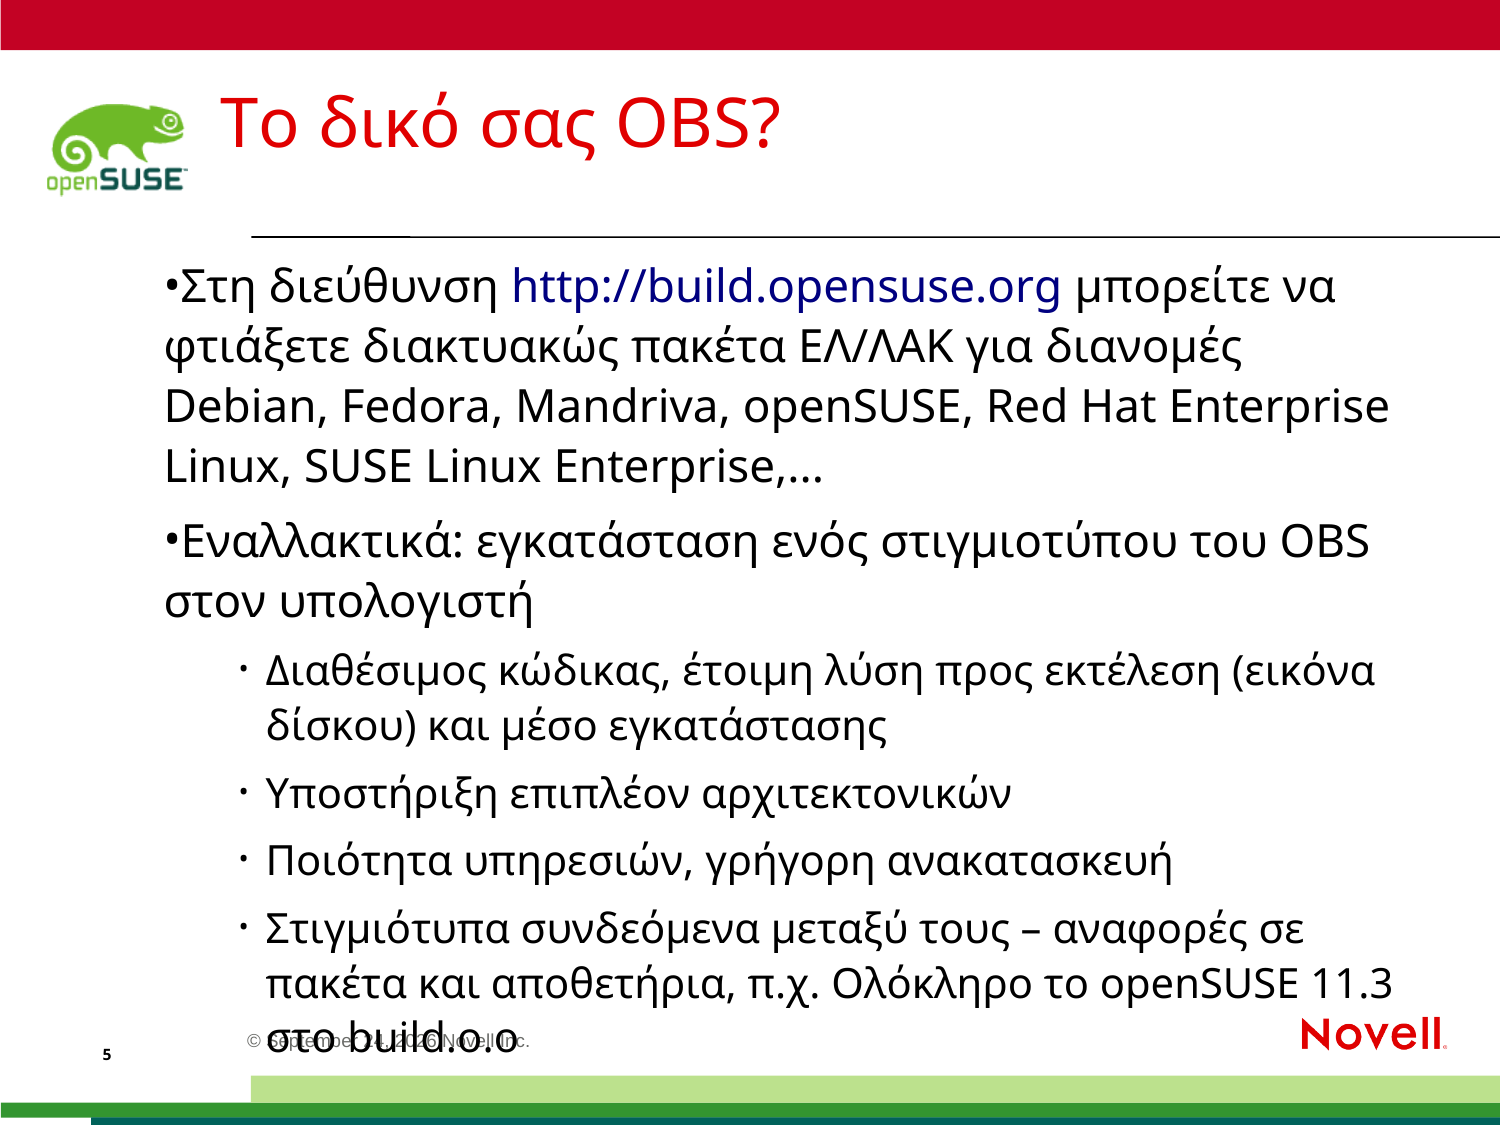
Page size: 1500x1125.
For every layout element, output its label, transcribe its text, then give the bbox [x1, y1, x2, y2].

picture [1295, 1011, 1453, 1056]
picture [47, 104, 188, 197]
list Στη διεύθυνση http://build.opensuse.org μπορείτε να φτιάξετε διακτυακώς πακέτα ΕΛ/ΛΑΚ για διανομές Debian, Fedora, Mandriva, openSUSE, Red Hat Enterprise Linux, SUSE Linux Enterprise,... Εναλλακτικά: εγκατάσταση ενός στιγμιοτύπου του OBS στον υπολογιστή Διαθέσιμος κώδικας, έτοιμη λύση προς εκτέλεση (εικόνα δίσκου) και μέσο εγκατάστασης Υποστήριξη επιπλέον αρχιτεκτονικών Ποιότητα υπηρεσιών, γρήγορη ανακατασκευή Στιγμιότυπα συνδεόμενα μεταξύ τους – αναφορές σε πακέτα και αποθετήρια, π.χ. Ολόκληρο το openSUSE 11.3 στο build.o.o [163, 254, 1404, 957]
title Το δικό σας OBS? [220, 41, 1383, 205]
